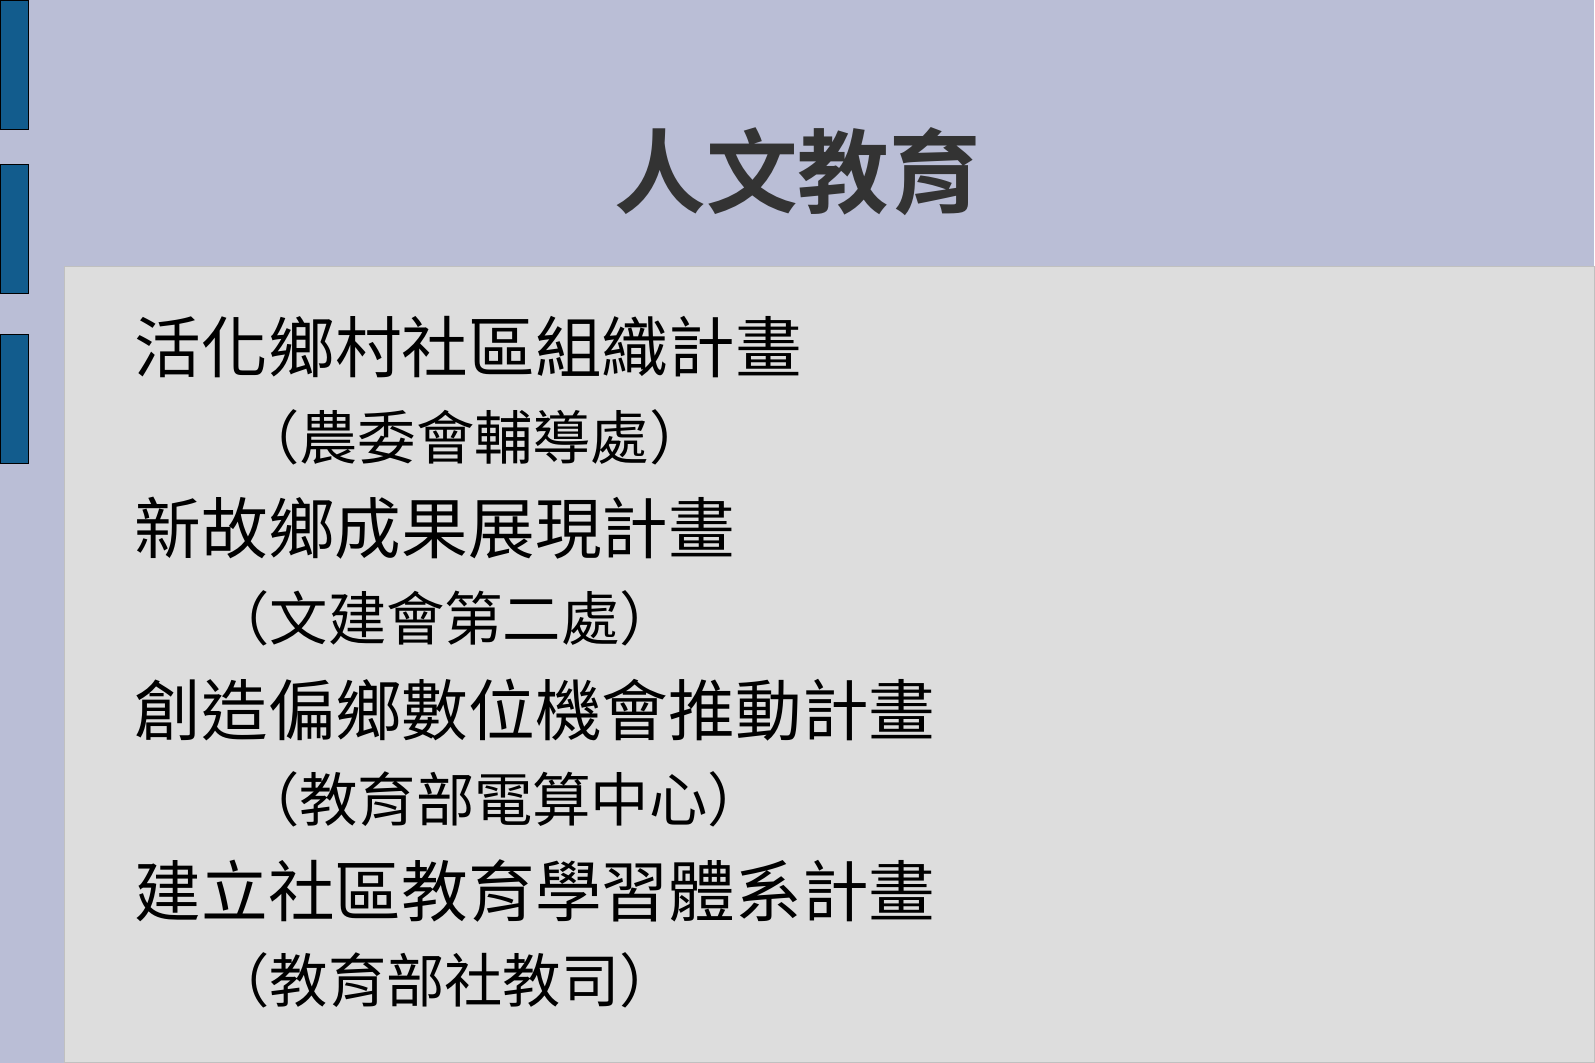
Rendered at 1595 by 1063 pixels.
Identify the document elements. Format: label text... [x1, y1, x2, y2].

list 活化鄉村社區組織計畫 （農委會輔導處） 新故鄉成果展現計畫 （文建會第二處） 創造偏鄉數位機會推動計畫 （教育部電算中心） 建立社區教育學習體系計畫 （教育部社教司） [117, 295, 1479, 966]
title 人文教育 [117, 78, 1479, 256]
